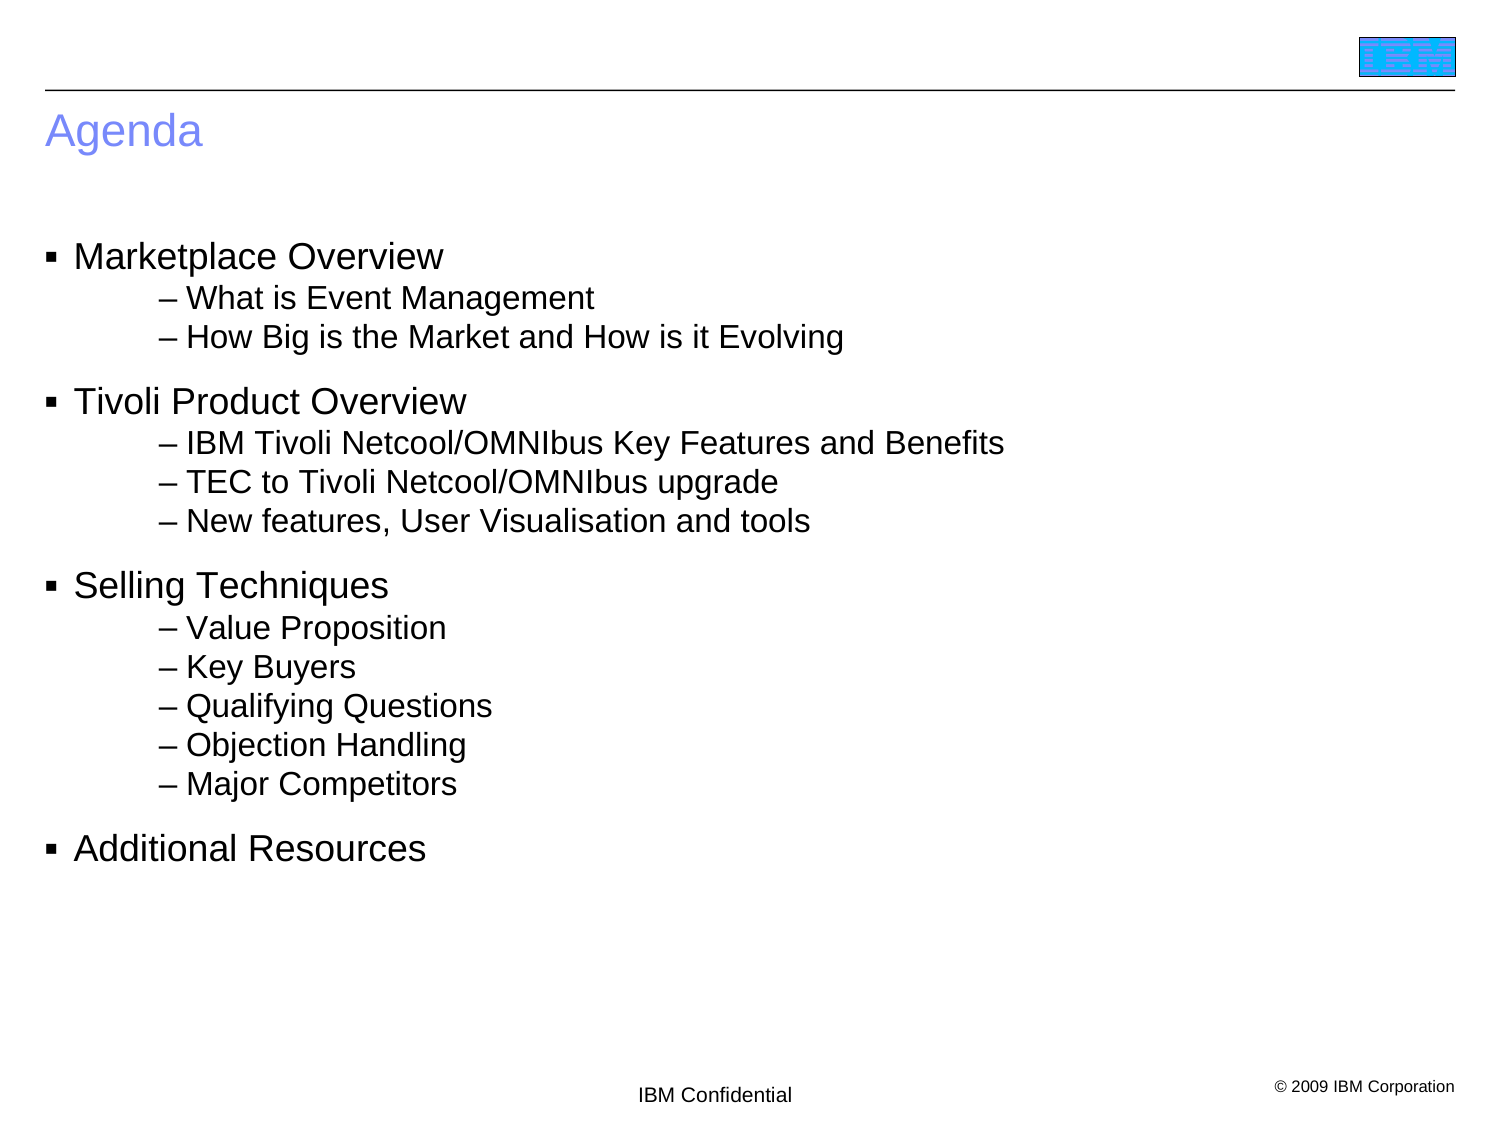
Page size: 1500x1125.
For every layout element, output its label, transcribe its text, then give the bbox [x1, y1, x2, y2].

title Agenda [30, 97, 1456, 218]
list Marketplace Overview What is Event Management How Big is the Market and How is it Evolving Tivoli Product Overview IBM Tivoli Netcool/OMNIbus Key Features and Benefits TEC to Tivoli Netcool/OMNIbus upgrade New features, User Visualisation and tools Selling Techniques Value Proposition Key Buyers Qualifying Questions Objection Handling Major Competitors Additional Resources [30, 227, 1456, 1043]
